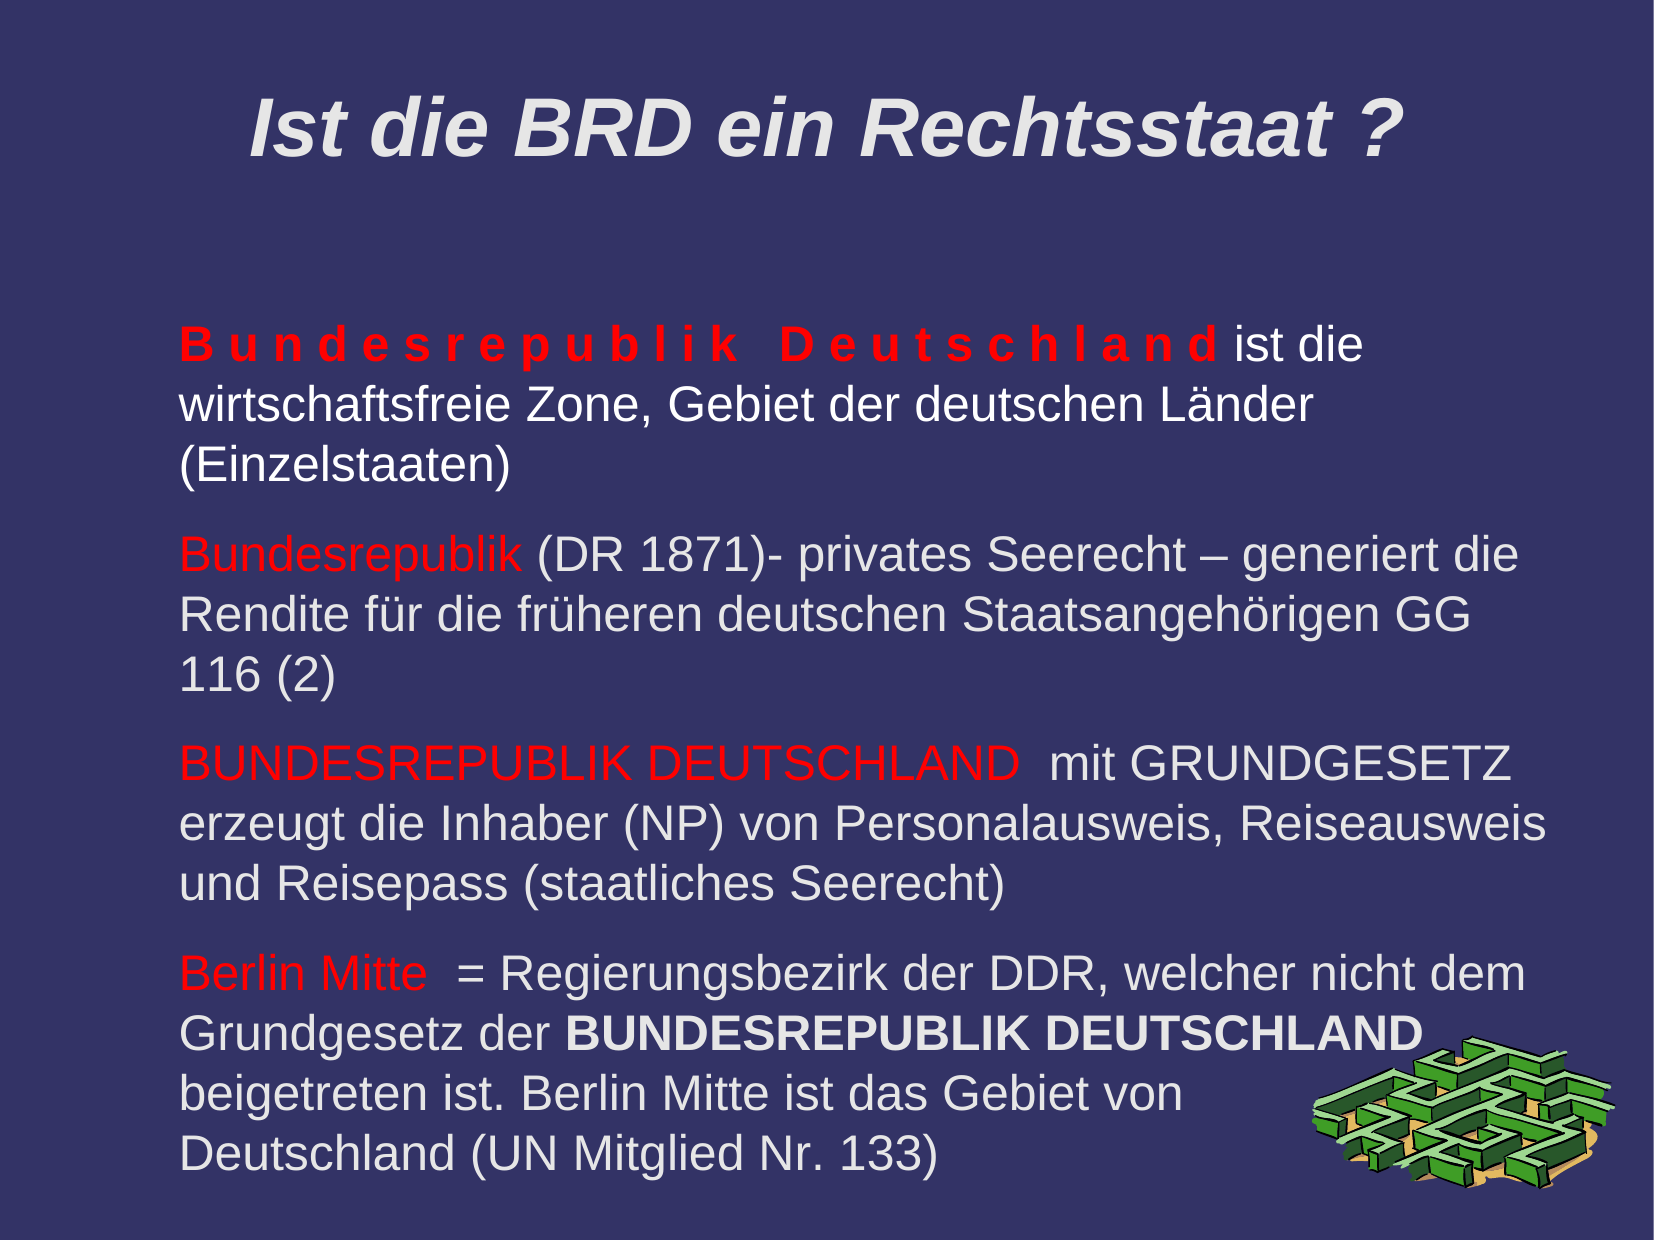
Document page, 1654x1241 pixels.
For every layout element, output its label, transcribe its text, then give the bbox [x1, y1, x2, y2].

list B u n d e s r e p u b l i k D e u t s c h l a n d ist die wirtschaftsfreie Zone, Gebiet der deutschen Länder (Einzelstaaten) Bundesrepublik (DR 1871)- privates Seerecht – generiert die Rendite für die früheren deutschen Staatsangehörigen GG 116 (2) BUNDESREPUBLIK DEUTSCHLAND mit GRUNDGESETZ erzeugt die Inhaber (NP) von Personalausweis, Reiseausweis und Reisepass (staatliches Seerecht) Berlin Mitte = Regierungsbezirk der DDR, welcher nicht dem Grundgesetz der BUNDESREPUBLIK DEUTSCHLAND beigetreten ist. Berlin Mitte ist das Gebiet von Deutschland (UN Mitglied Nr. 133) [178, 311, 1570, 1094]
title Ist die BRD ein Rechtsstaat ? [121, 19, 1534, 227]
